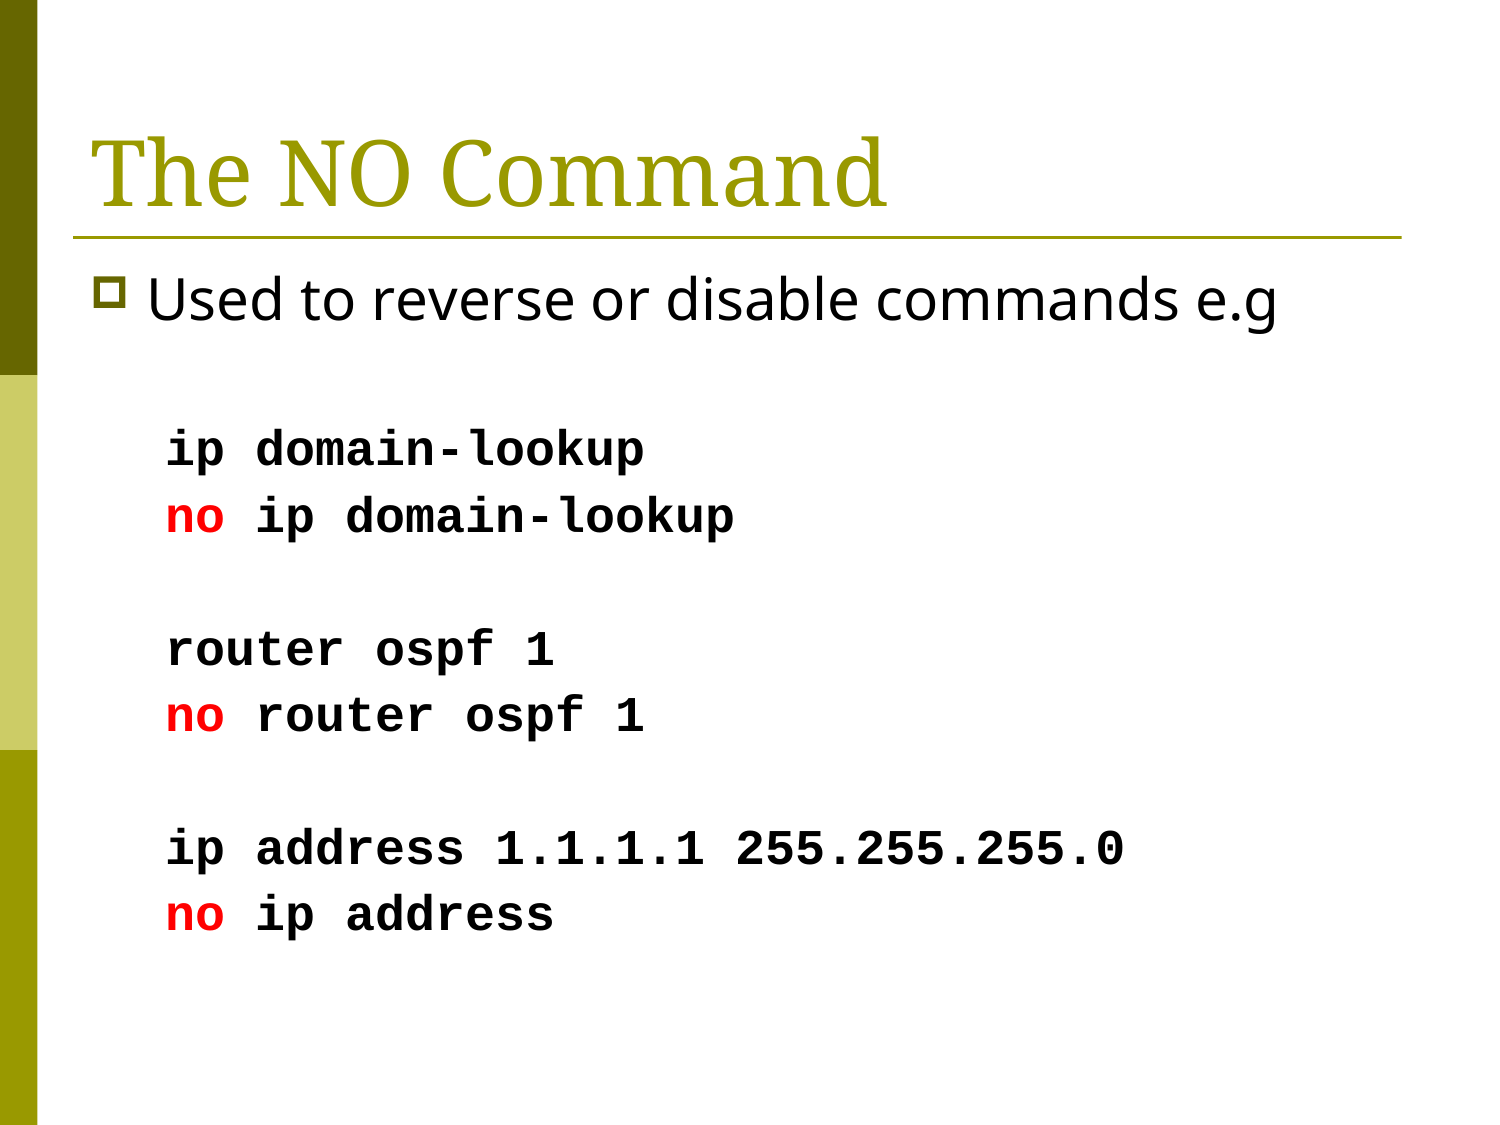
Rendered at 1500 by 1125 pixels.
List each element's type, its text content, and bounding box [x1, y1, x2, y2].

title The NO Command [75, 45, 1426, 233]
list Used to reverse or disable commands e.g ip domain-lookup no ip domain-lookup router ospf 1 no router ospf 1 ip address 1.1.1.1 255.255.255.0 no ip address [75, 262, 1426, 1006]
